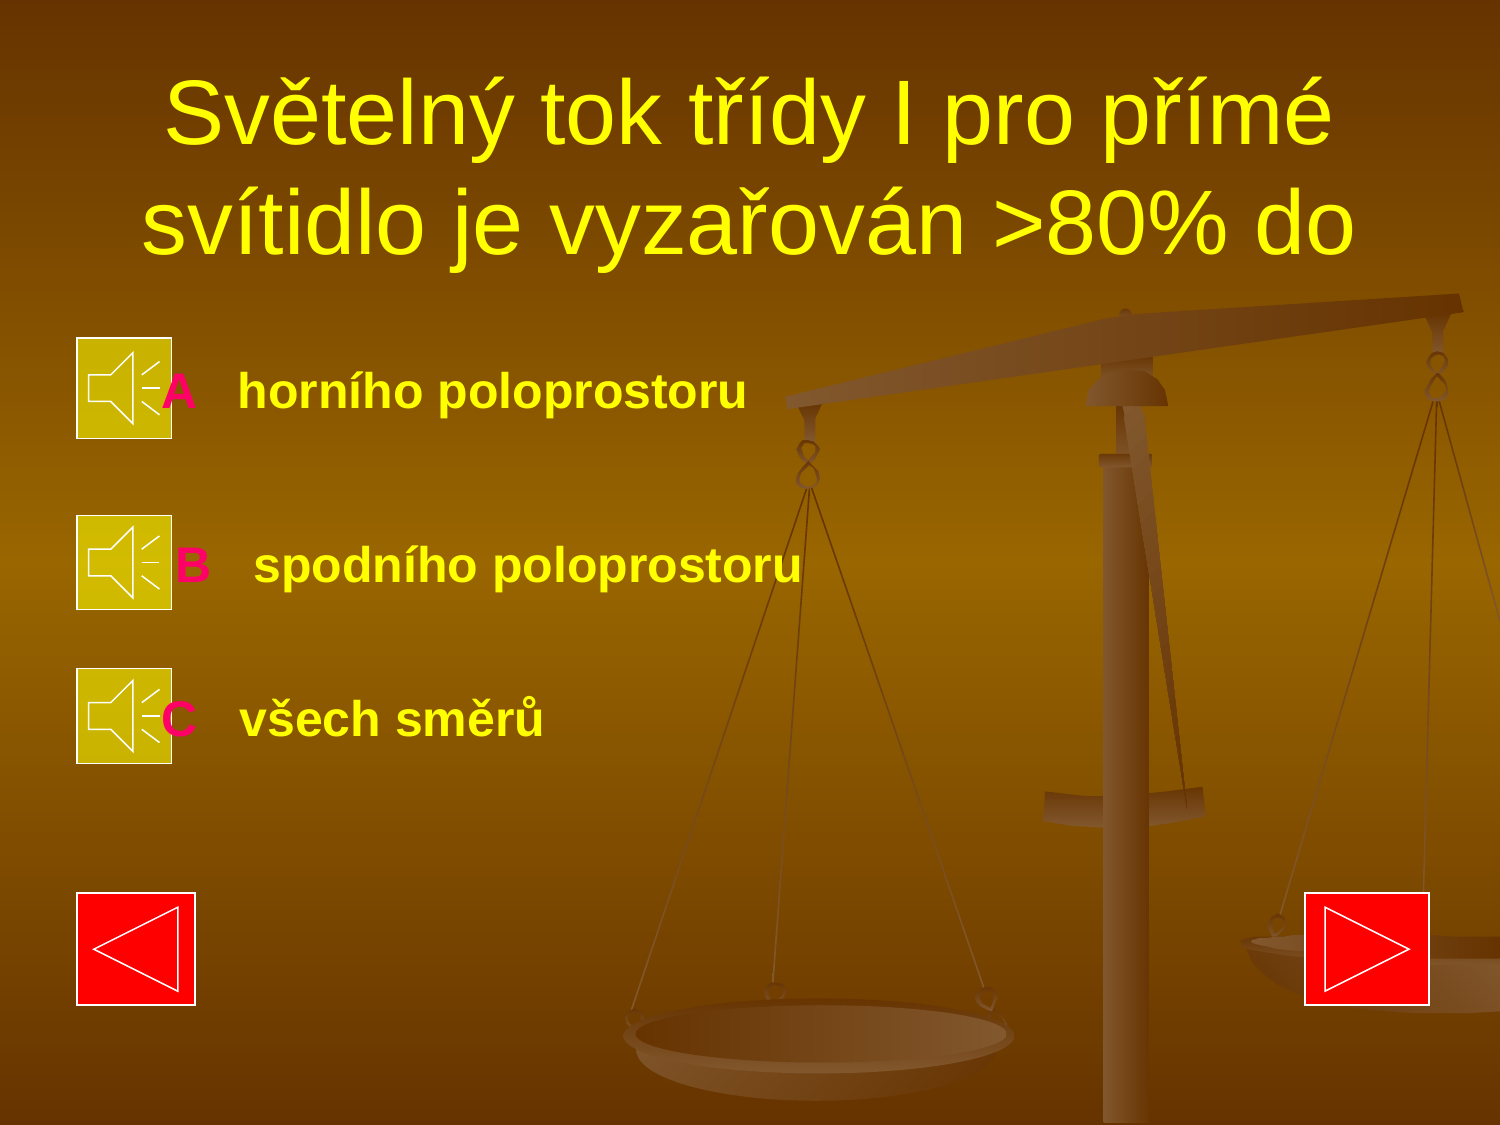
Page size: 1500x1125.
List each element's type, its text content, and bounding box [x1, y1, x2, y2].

title Světelný tok třídy I pro přímé svítidlo je vyzařován >80% do [75, 45, 1426, 234]
text_box B spodního poloprostoru [76, 515, 172, 610]
text_box C všech směrů [76, 668, 172, 764]
text_box [1305, 893, 1429, 1006]
text_box [76, 893, 195, 1006]
text_box A horního poloprostoru [76, 338, 172, 439]
